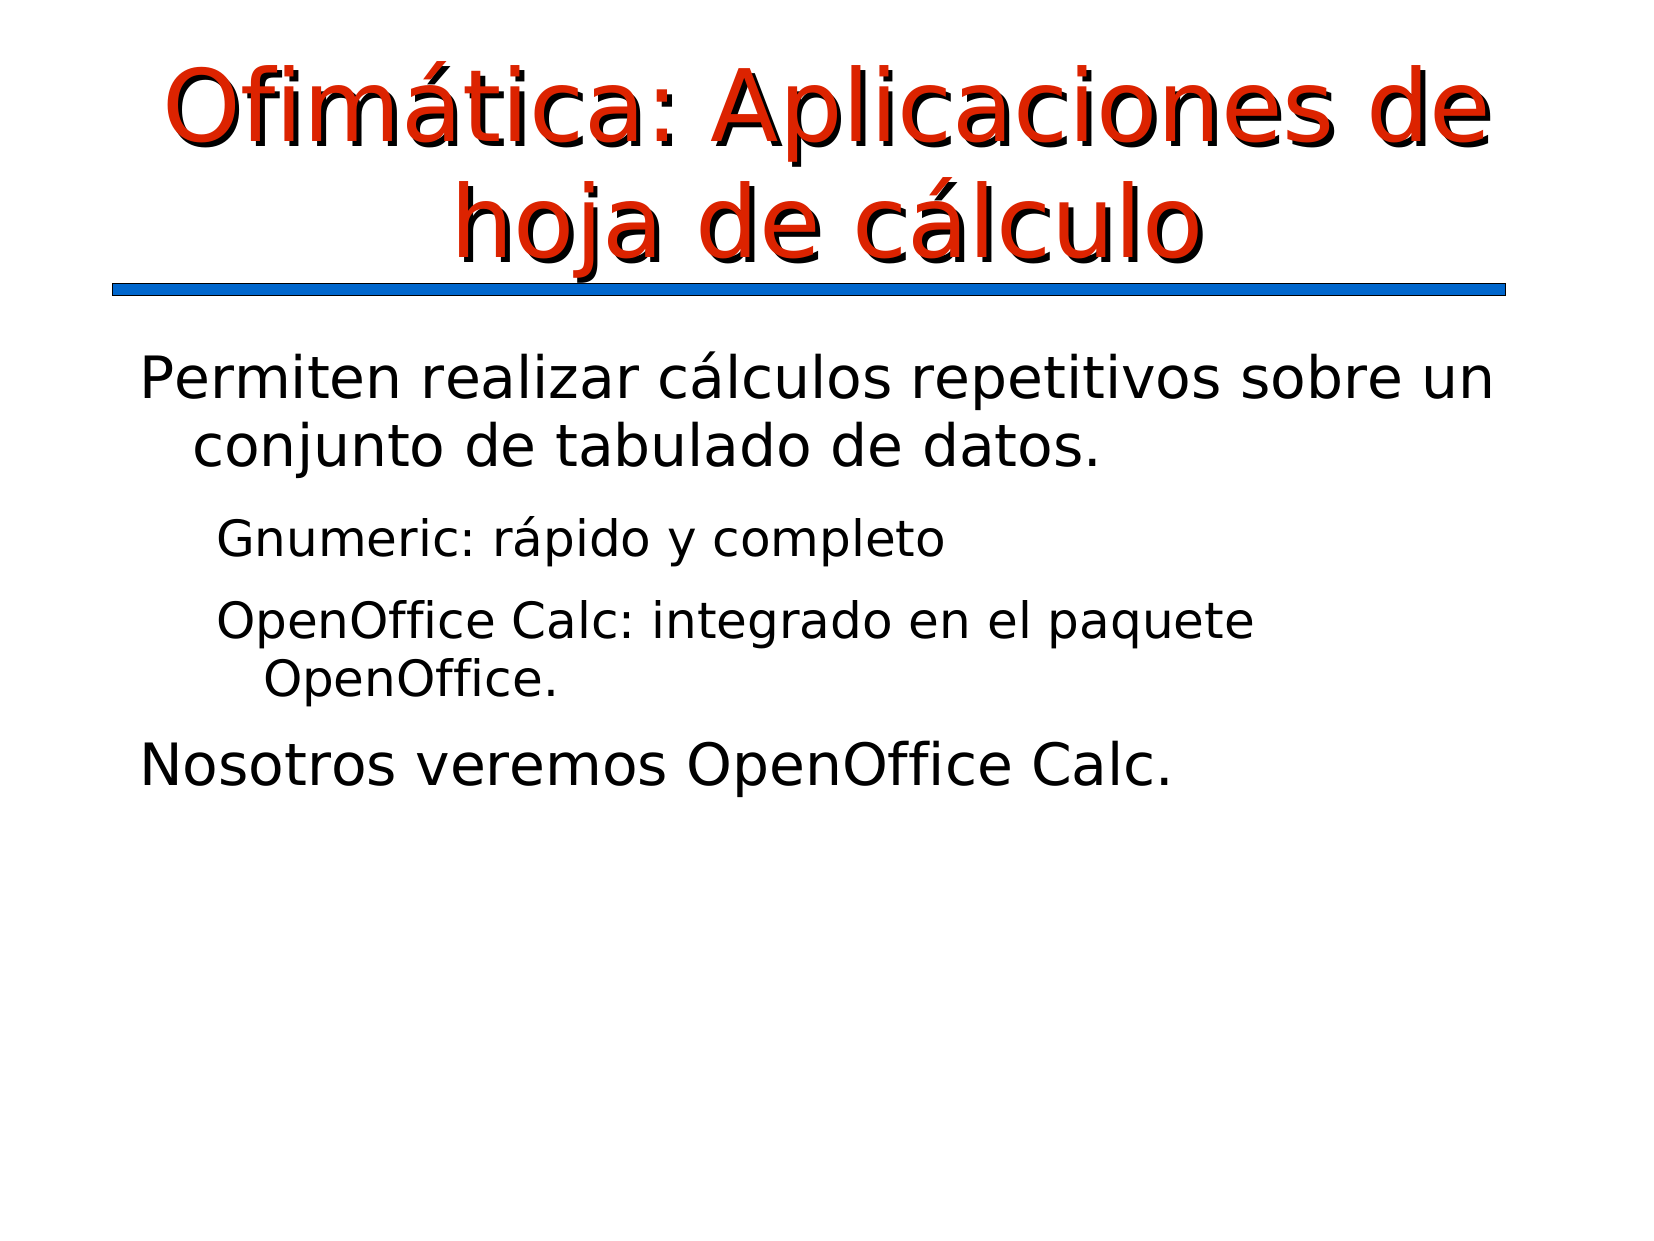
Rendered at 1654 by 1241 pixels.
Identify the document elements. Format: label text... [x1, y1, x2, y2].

list Permiten realizar cálculos repetitivos sobre un conjunto de tabulado de datos. Gnumeric: rápido y completo OpenOffice Calc: integrado en el paquete OpenOffice. Nosotros veremos OpenOffice Calc. [121, 344, 1534, 800]
title Ofimática: Aplicaciones de hoja de cálculo [121, 48, 1534, 282]
